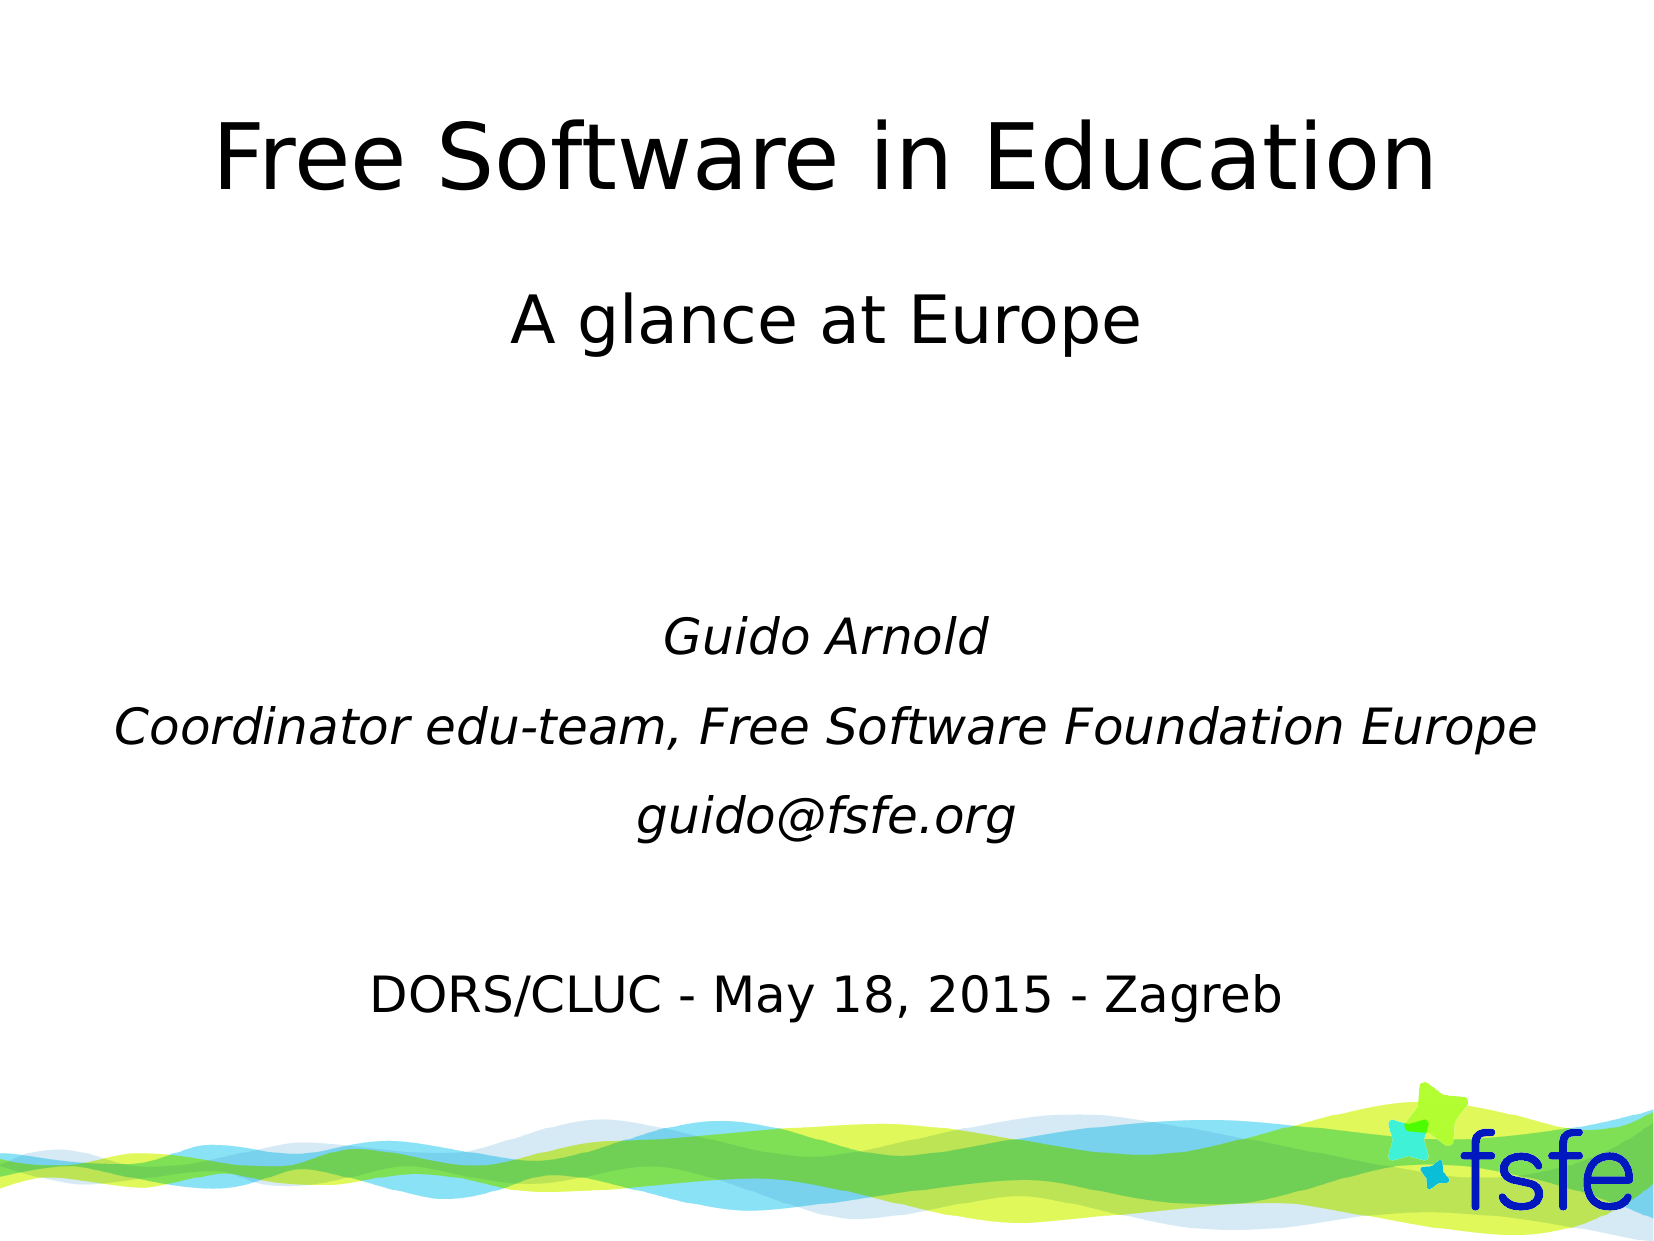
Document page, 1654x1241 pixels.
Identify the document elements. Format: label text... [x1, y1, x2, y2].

title Free Software in Education [82, 97, 1571, 209]
picture [0, 1081, 1654, 1241]
subtitle A glance at Europe Guido Arnold Coordinator edu-team, Free Software Foundation Europe guido@fsfe.org DORS/CLUC - May 18, 2015 - Zagreb [82, 274, 1571, 1026]
text_box [565, 1129, 1090, 1216]
text_box [82, 1129, 468, 1216]
